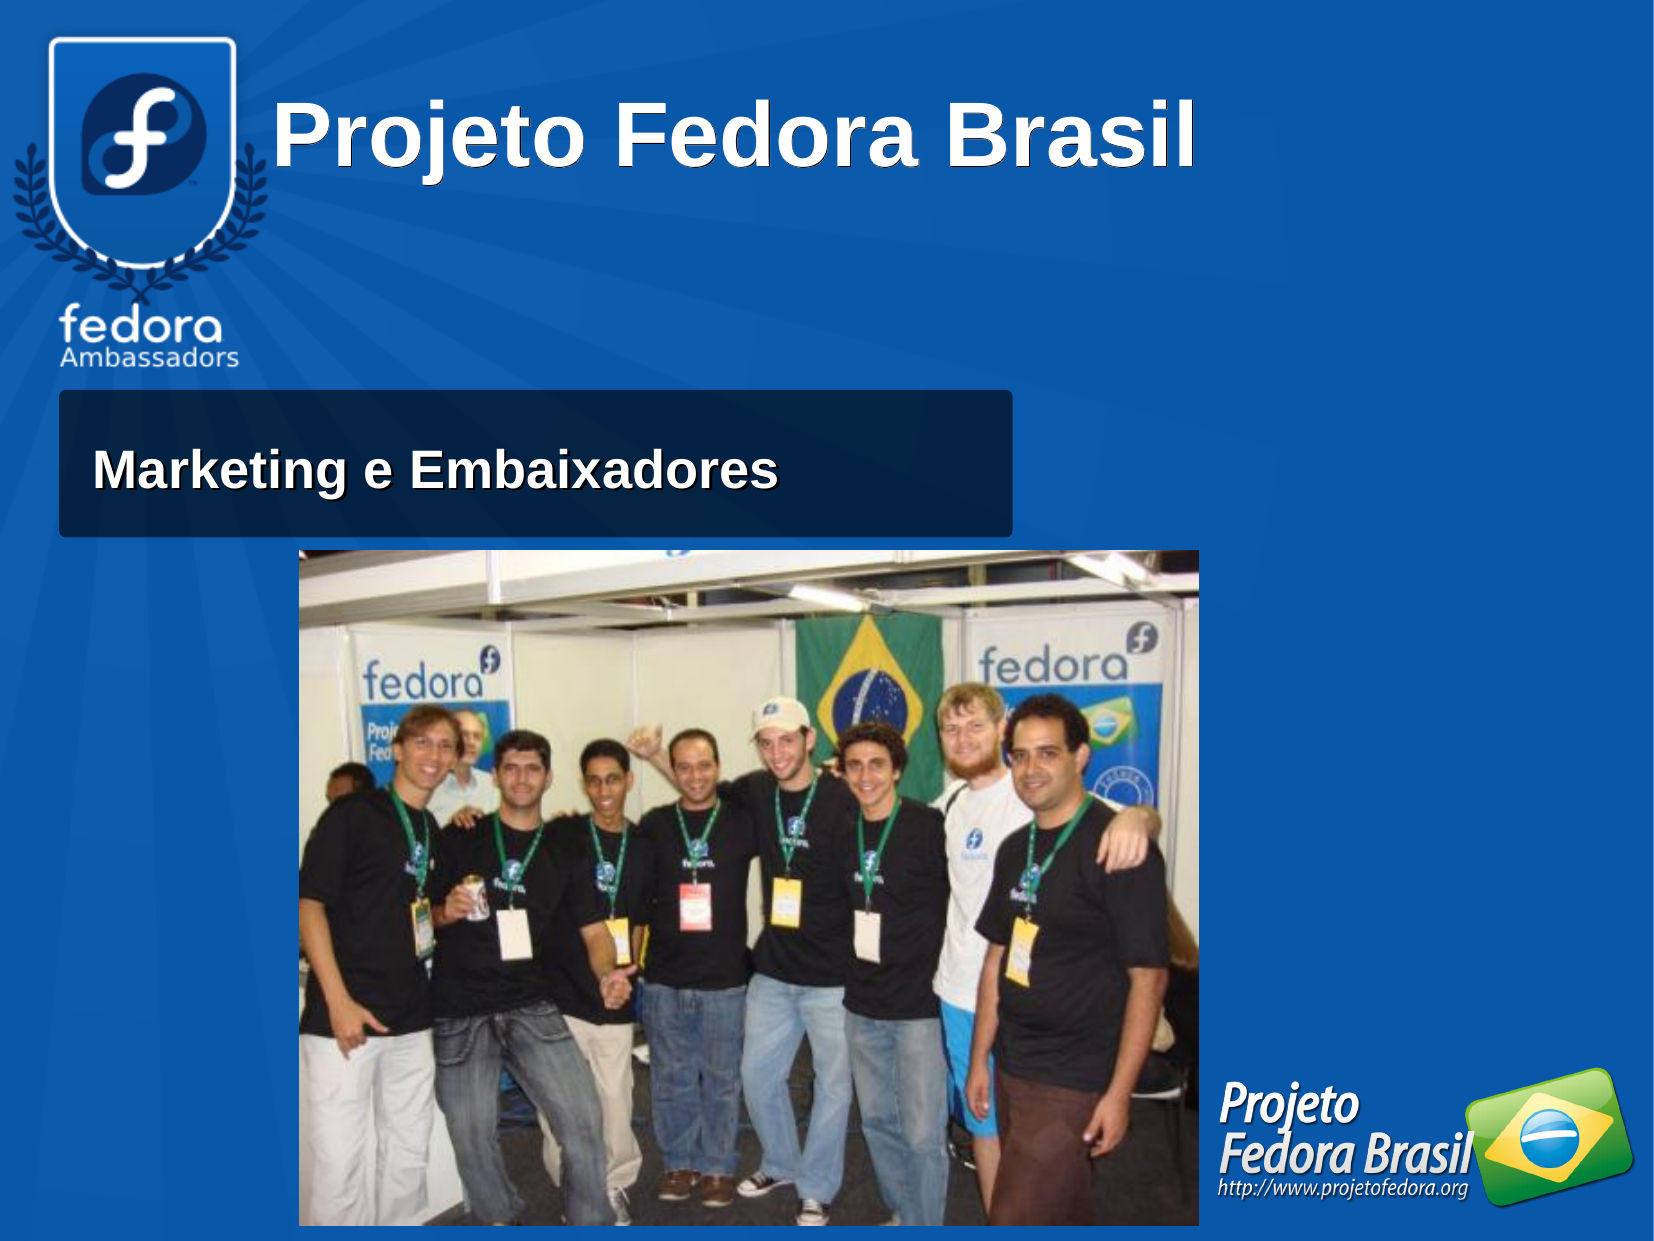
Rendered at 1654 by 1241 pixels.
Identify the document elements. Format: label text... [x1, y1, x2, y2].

picture [0, 0, 1654, 1241]
list Marketing e Embaixadores [75, 439, 1201, 1241]
title Projeto Fedora Brasil [271, 39, 1654, 232]
text_box [59, 389, 1013, 538]
picture [299, 550, 1199, 1226]
